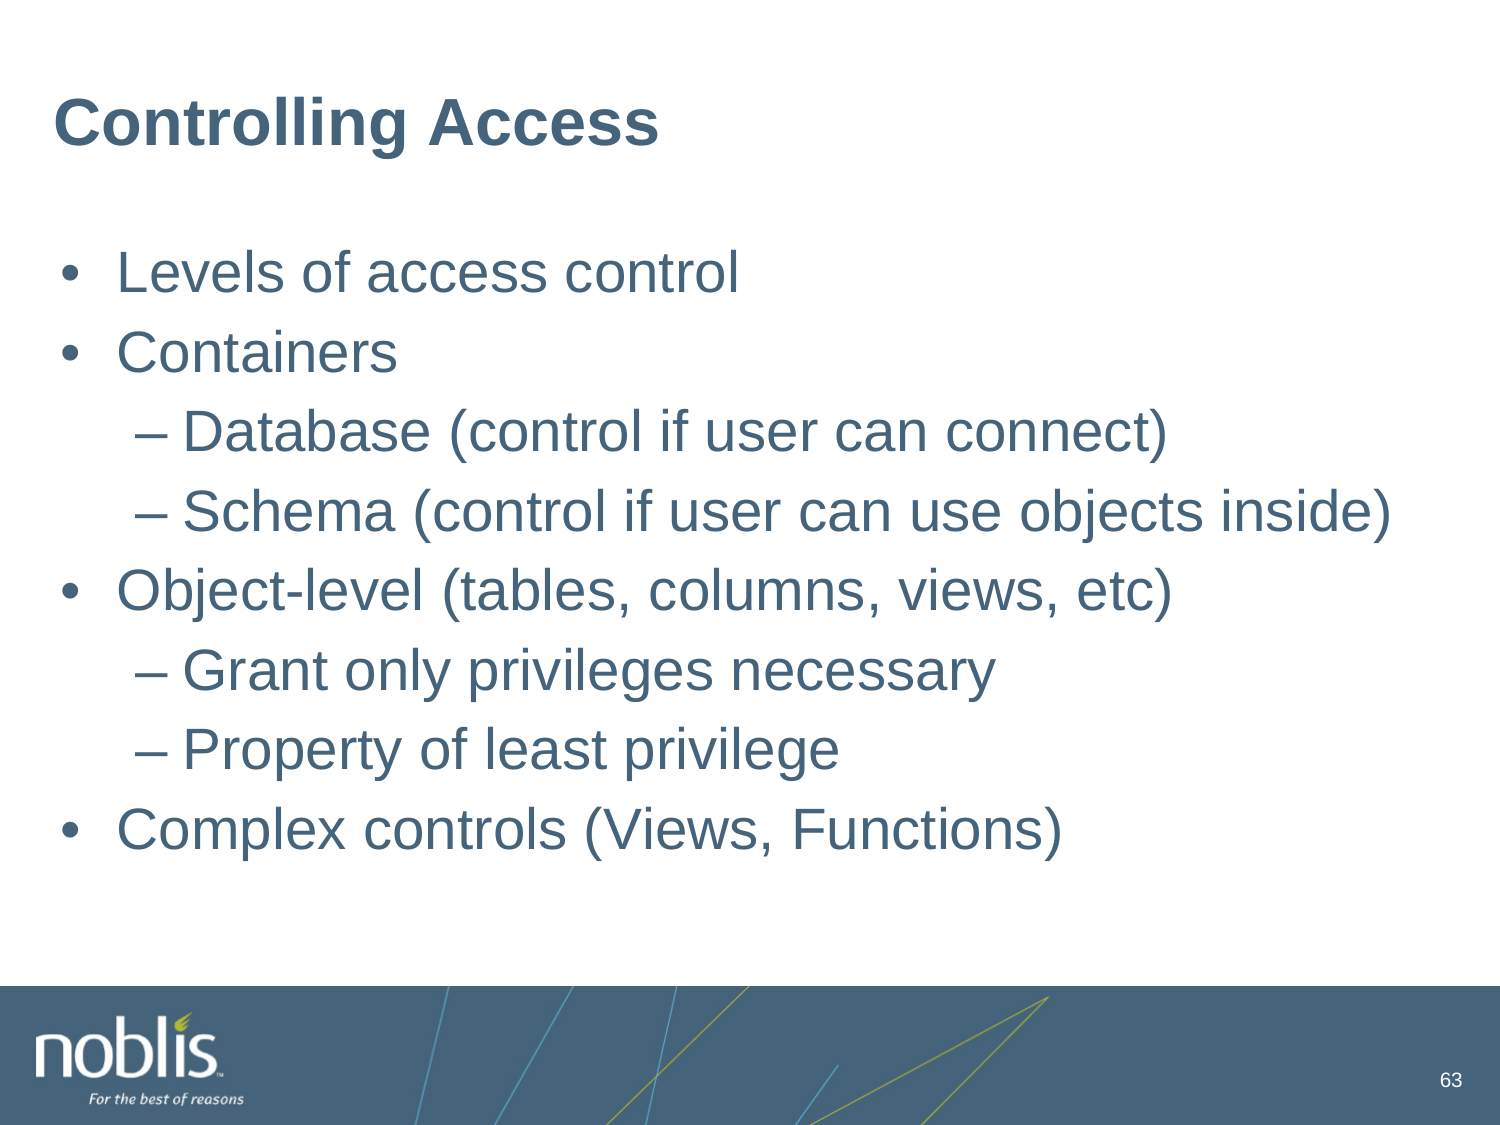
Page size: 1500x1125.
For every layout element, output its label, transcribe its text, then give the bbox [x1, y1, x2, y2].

picture [0, 986, 1500, 1125]
list Levels of access control Containers Database (control if user can connect) Schema (control if user can use objects inside) Object-level (tables, columns, views, etc) Grant only privileges necessary Property of least privilege Complex controls (Views, Functions) [60, 239, 1437, 968]
title Controlling Access [53, 38, 1438, 211]
